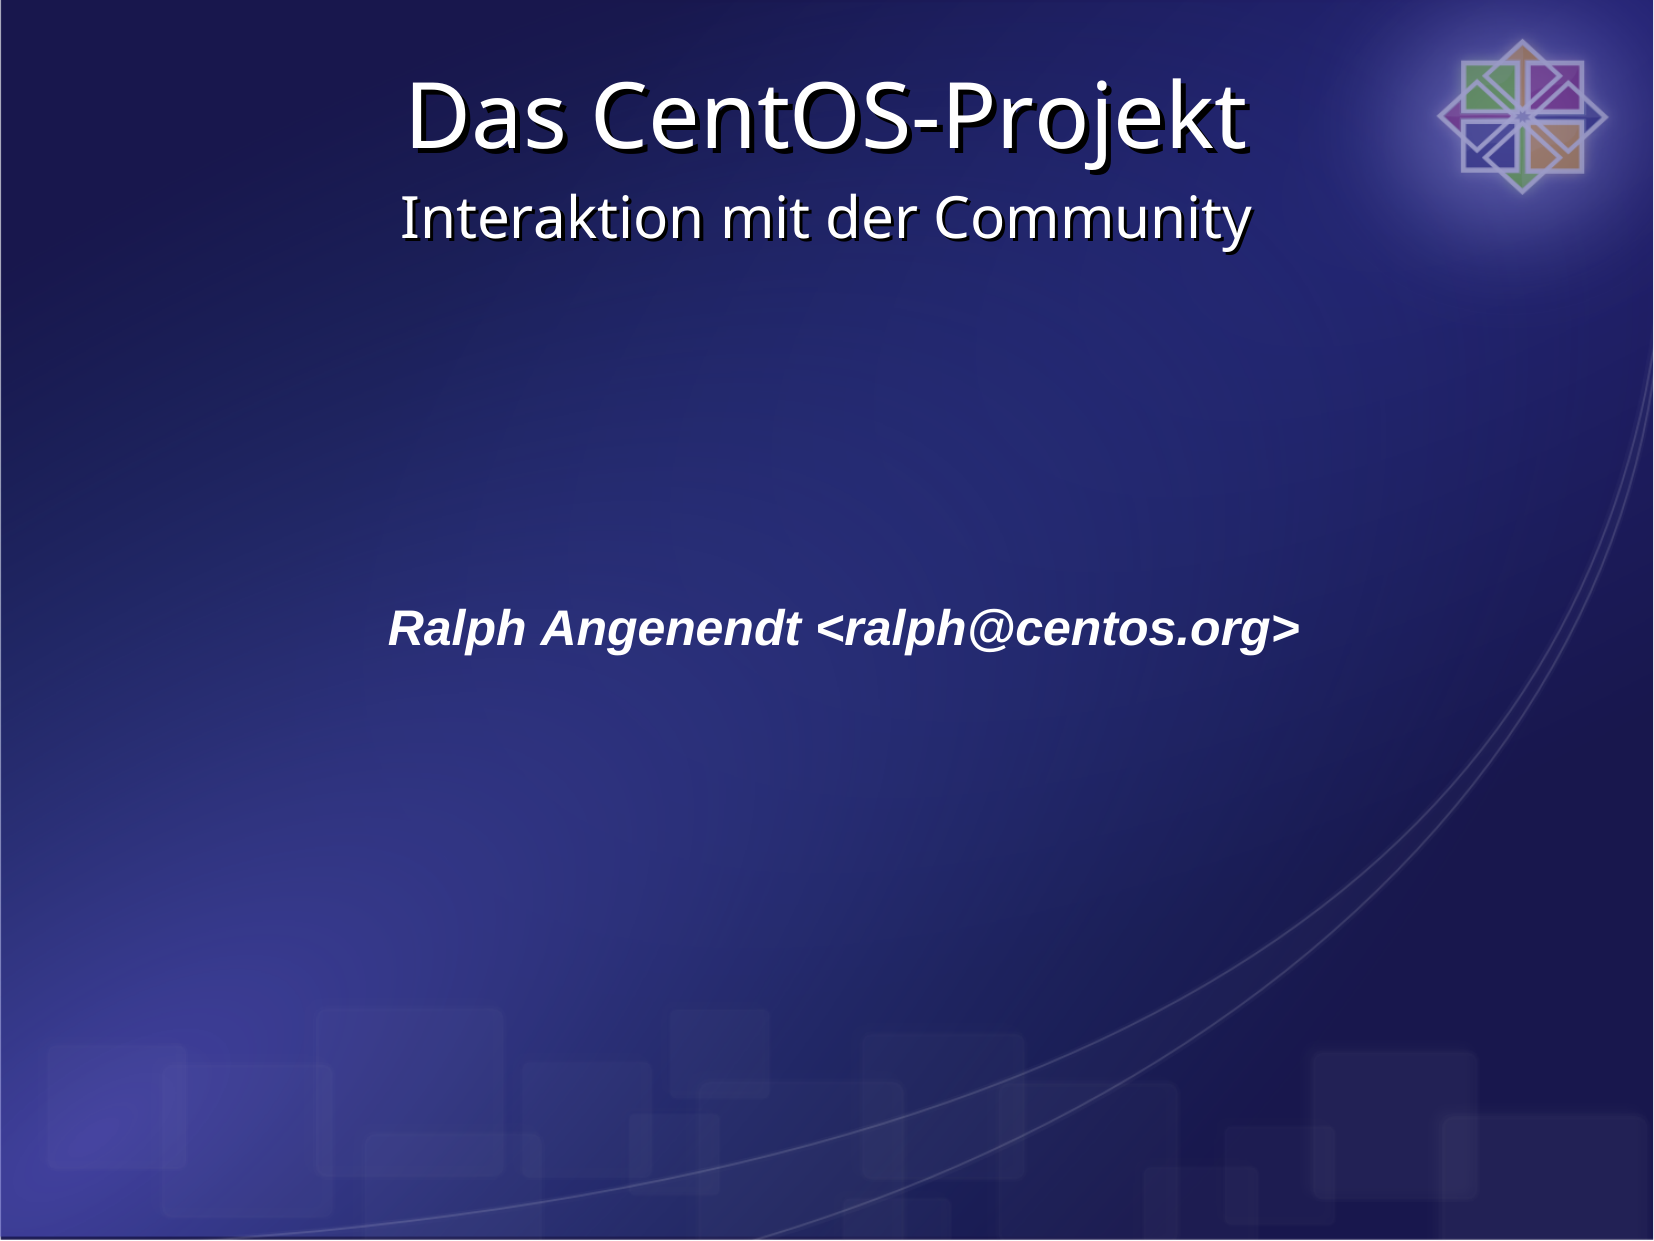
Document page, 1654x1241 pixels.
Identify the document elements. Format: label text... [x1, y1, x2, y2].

text_box Ralph Angenendt <ralph@centos.org> [82, 600, 1571, 1109]
title Das CentOS-Projekt Interaktion mit der Community [82, 49, 1571, 257]
picture [0, 0, 1654, 1241]
